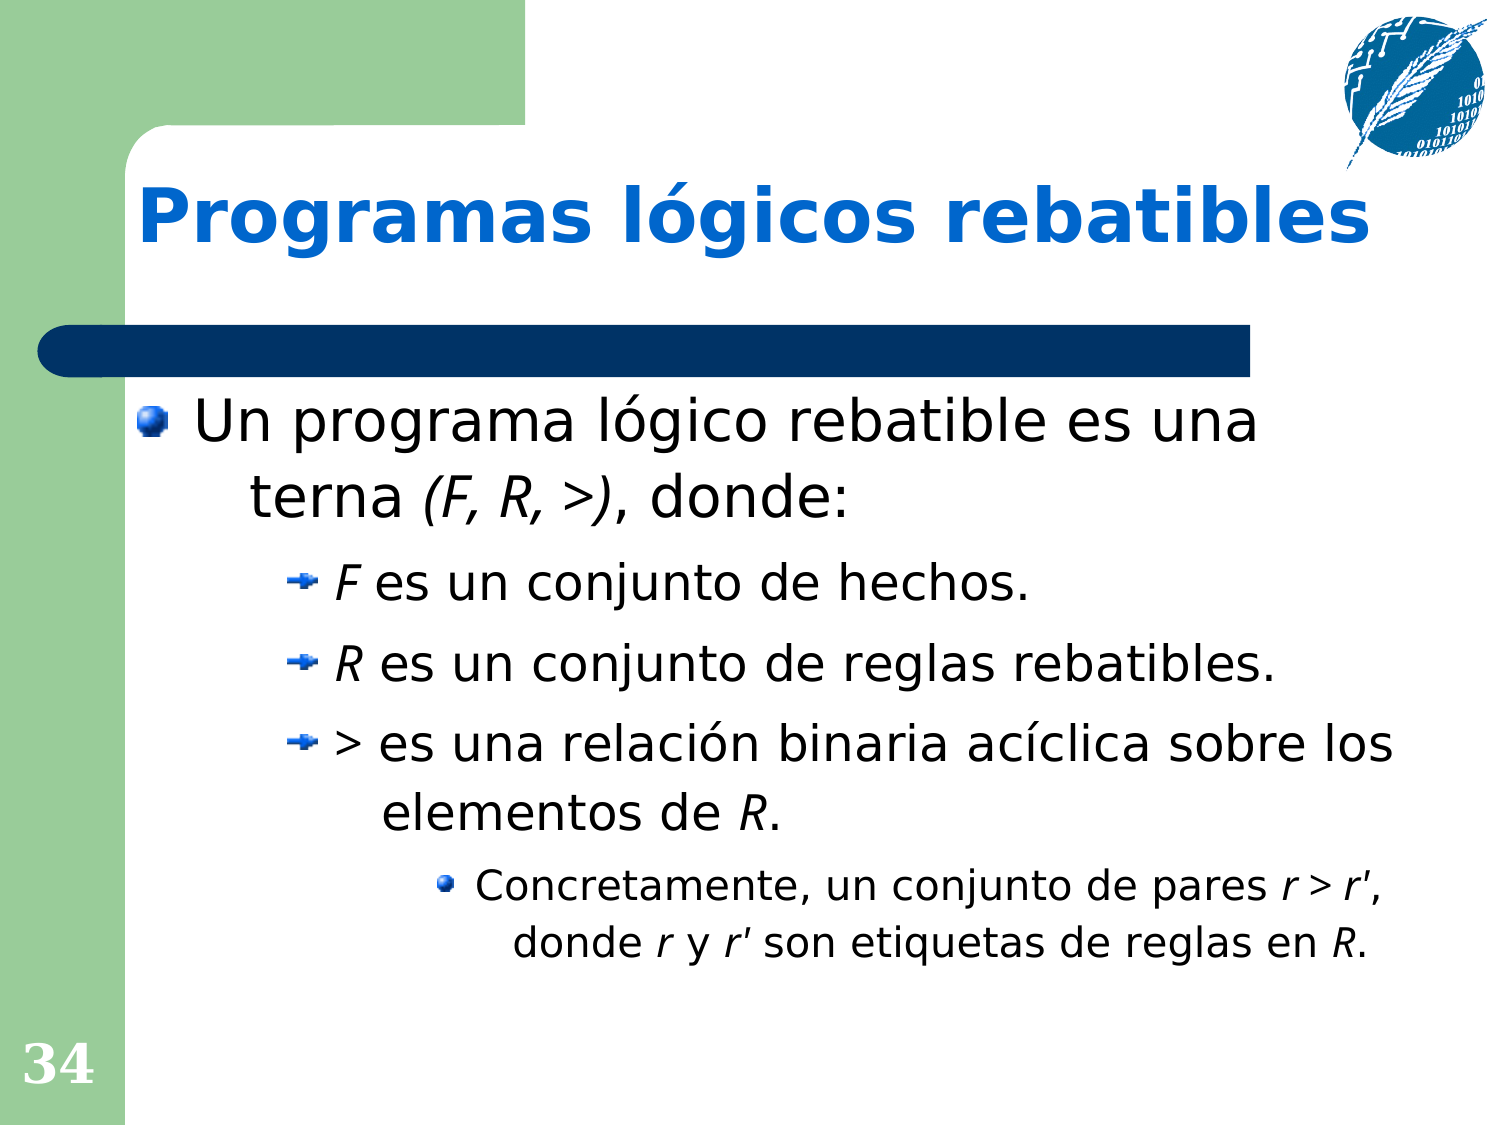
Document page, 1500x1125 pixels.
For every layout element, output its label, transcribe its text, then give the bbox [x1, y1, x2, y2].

picture [1416, 140, 1425, 149]
list Un programa lógico rebatible es una terna (F, R, >), donde: F es un conjunto de hechos. R es un conjunto de reglas rebatibles. > es una relación binaria acíclica sobre los elementos de R. Concretamente, un conjunto de pares r > r', donde r y r' son etiquetas de reglas en R. [137, 387, 1400, 1072]
picture [1341, 15, 1487, 172]
picture [1436, 127, 1450, 136]
picture [1433, 139, 1440, 147]
title Programas lógicos rebatibles [136, 136, 1414, 301]
picture [1427, 138, 1431, 148]
